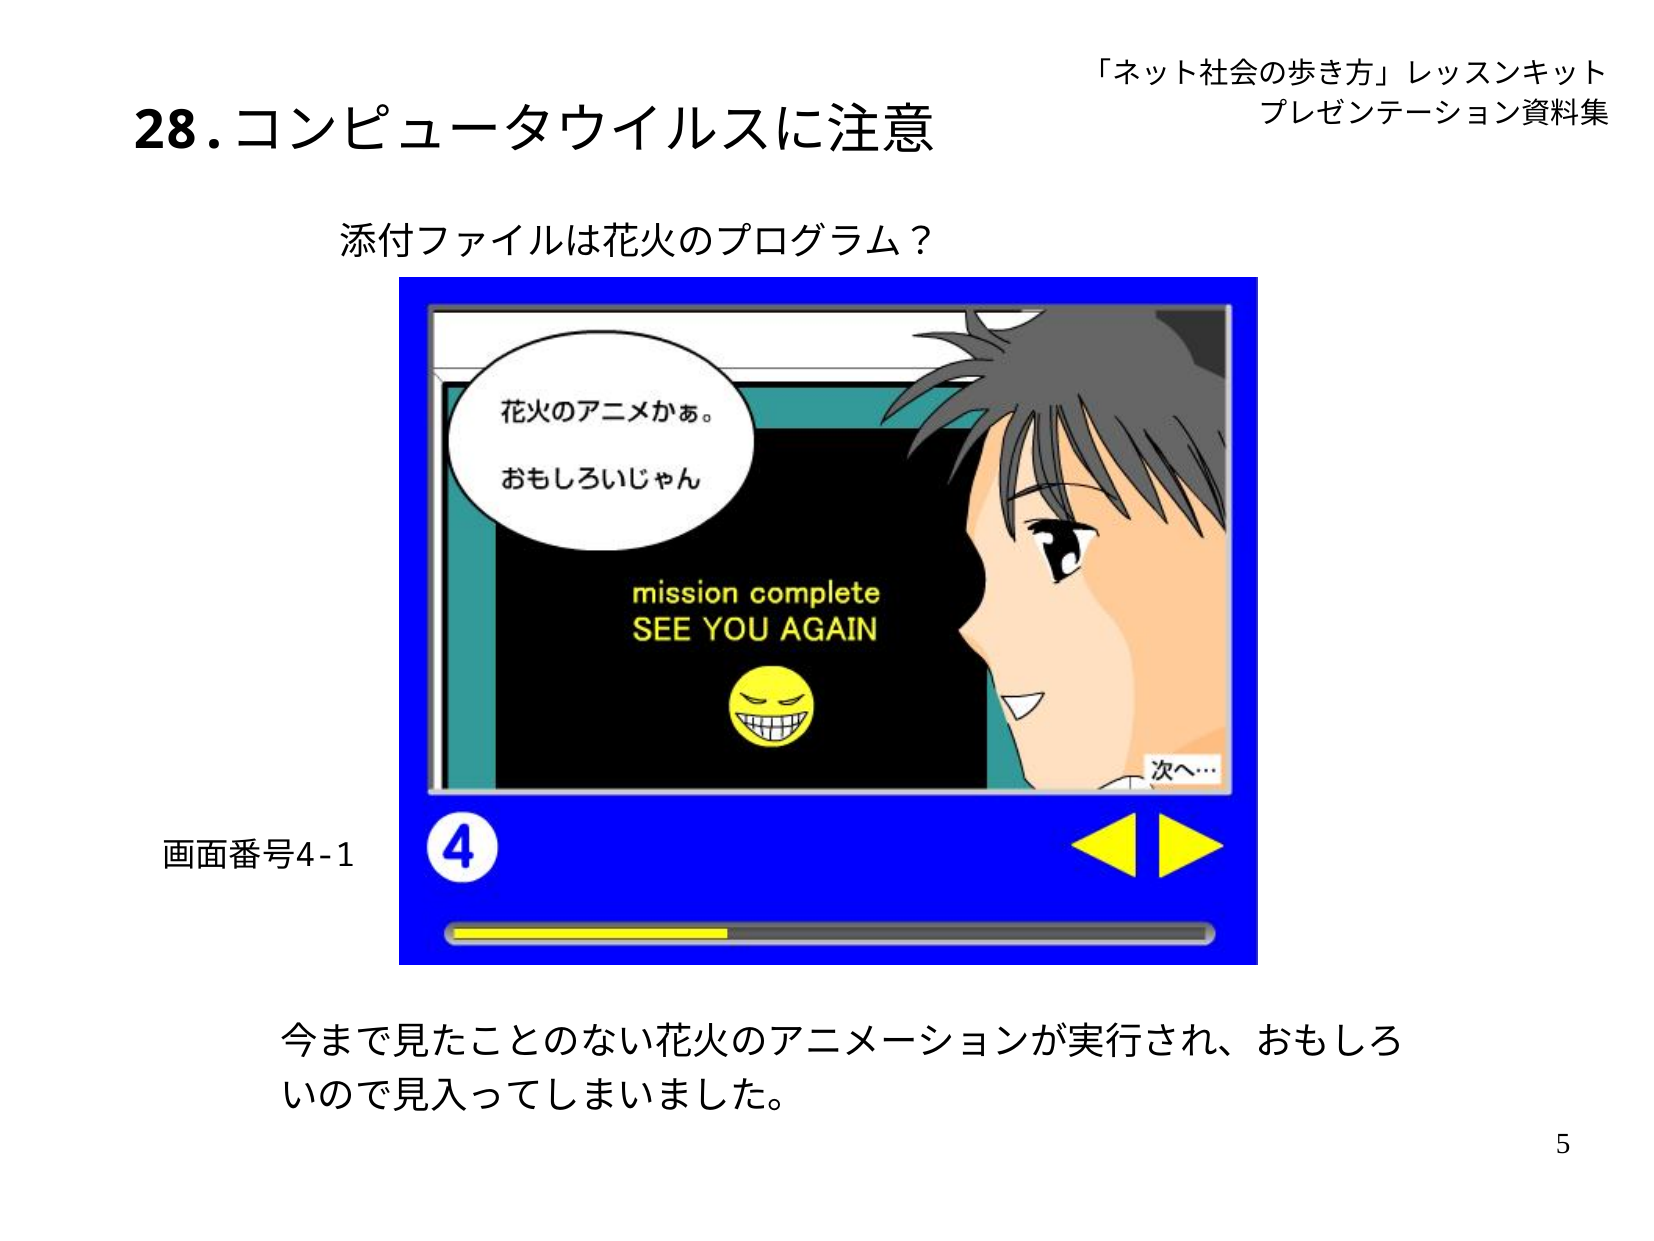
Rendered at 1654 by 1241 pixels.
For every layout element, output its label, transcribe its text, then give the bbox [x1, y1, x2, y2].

text_box 28.コンピュータウイルスに注意 [118, 88, 1241, 169]
text_box 添付ファイルは花火のプログラム？ [324, 206, 1004, 273]
picture [399, 277, 1258, 965]
text_box 今まで見たことのない花火のアニメーションが実行され、おもしろいので見入ってしまいました。 [265, 1003, 1447, 1128]
text_box 画面番号4-1 [147, 826, 384, 882]
text_box 「ネット社会の歩き方」レッスンキット プレゼンテーション資料集 [1062, 44, 1625, 139]
